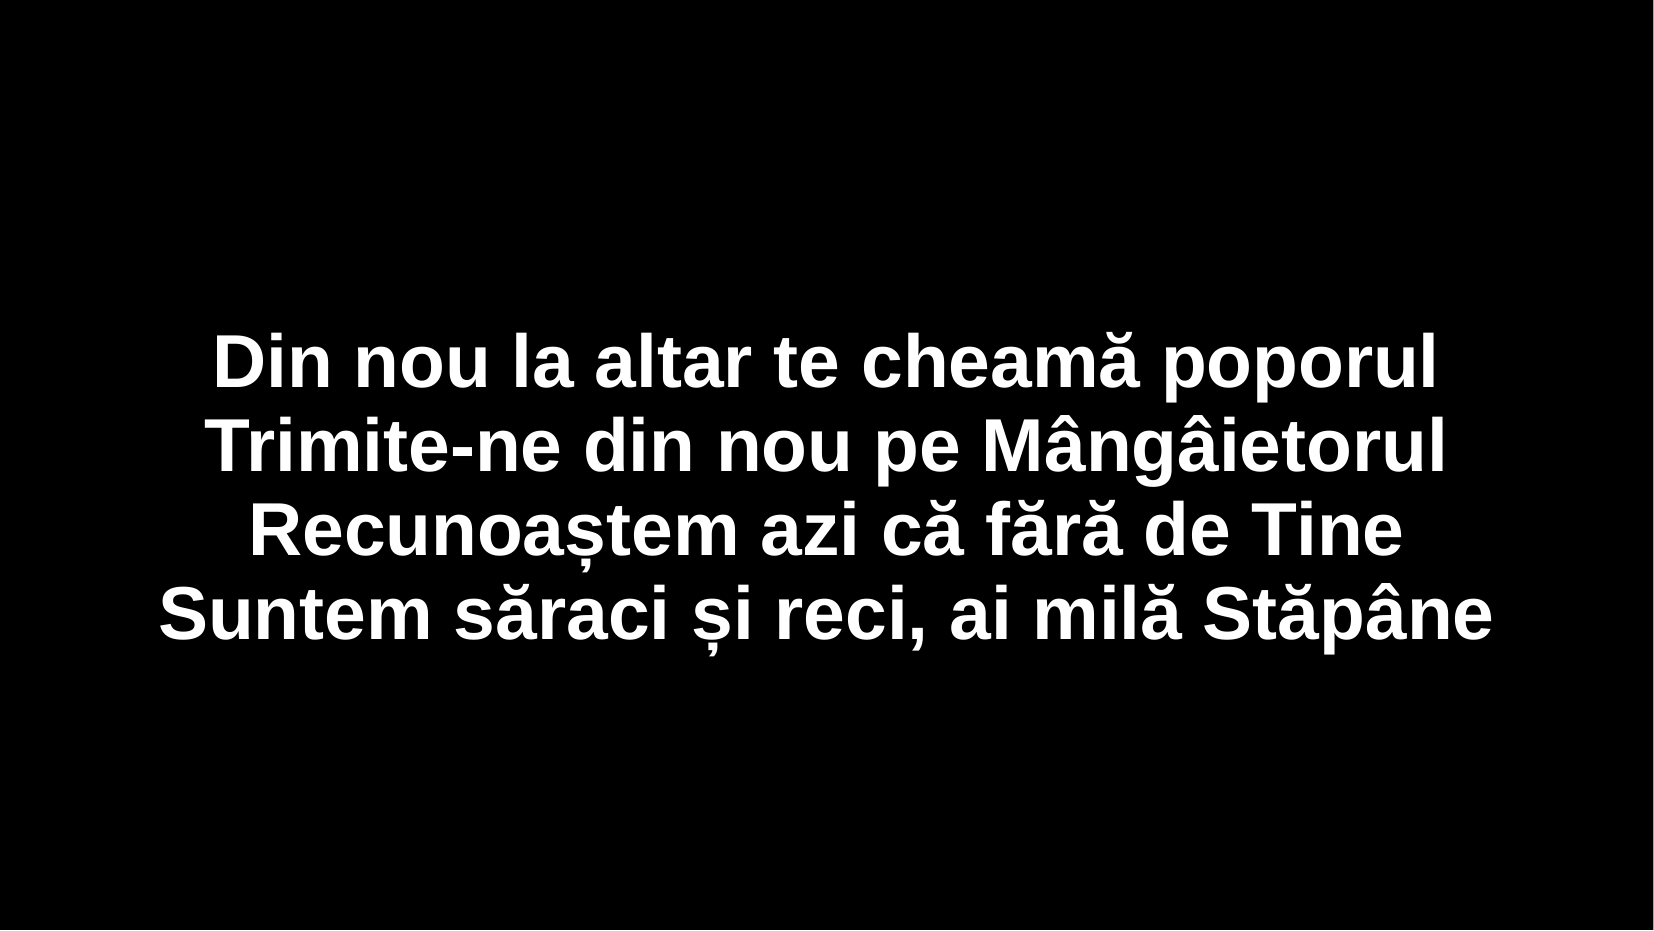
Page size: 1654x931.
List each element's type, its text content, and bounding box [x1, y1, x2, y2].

text_box Din nou la altar te cheamă poporul Trimite-ne din nou pe Mângâietorul Recunoaștem azi că fără de Tine Suntem săraci și reci, ai milă Stăpâne [82, 109, 1571, 866]
